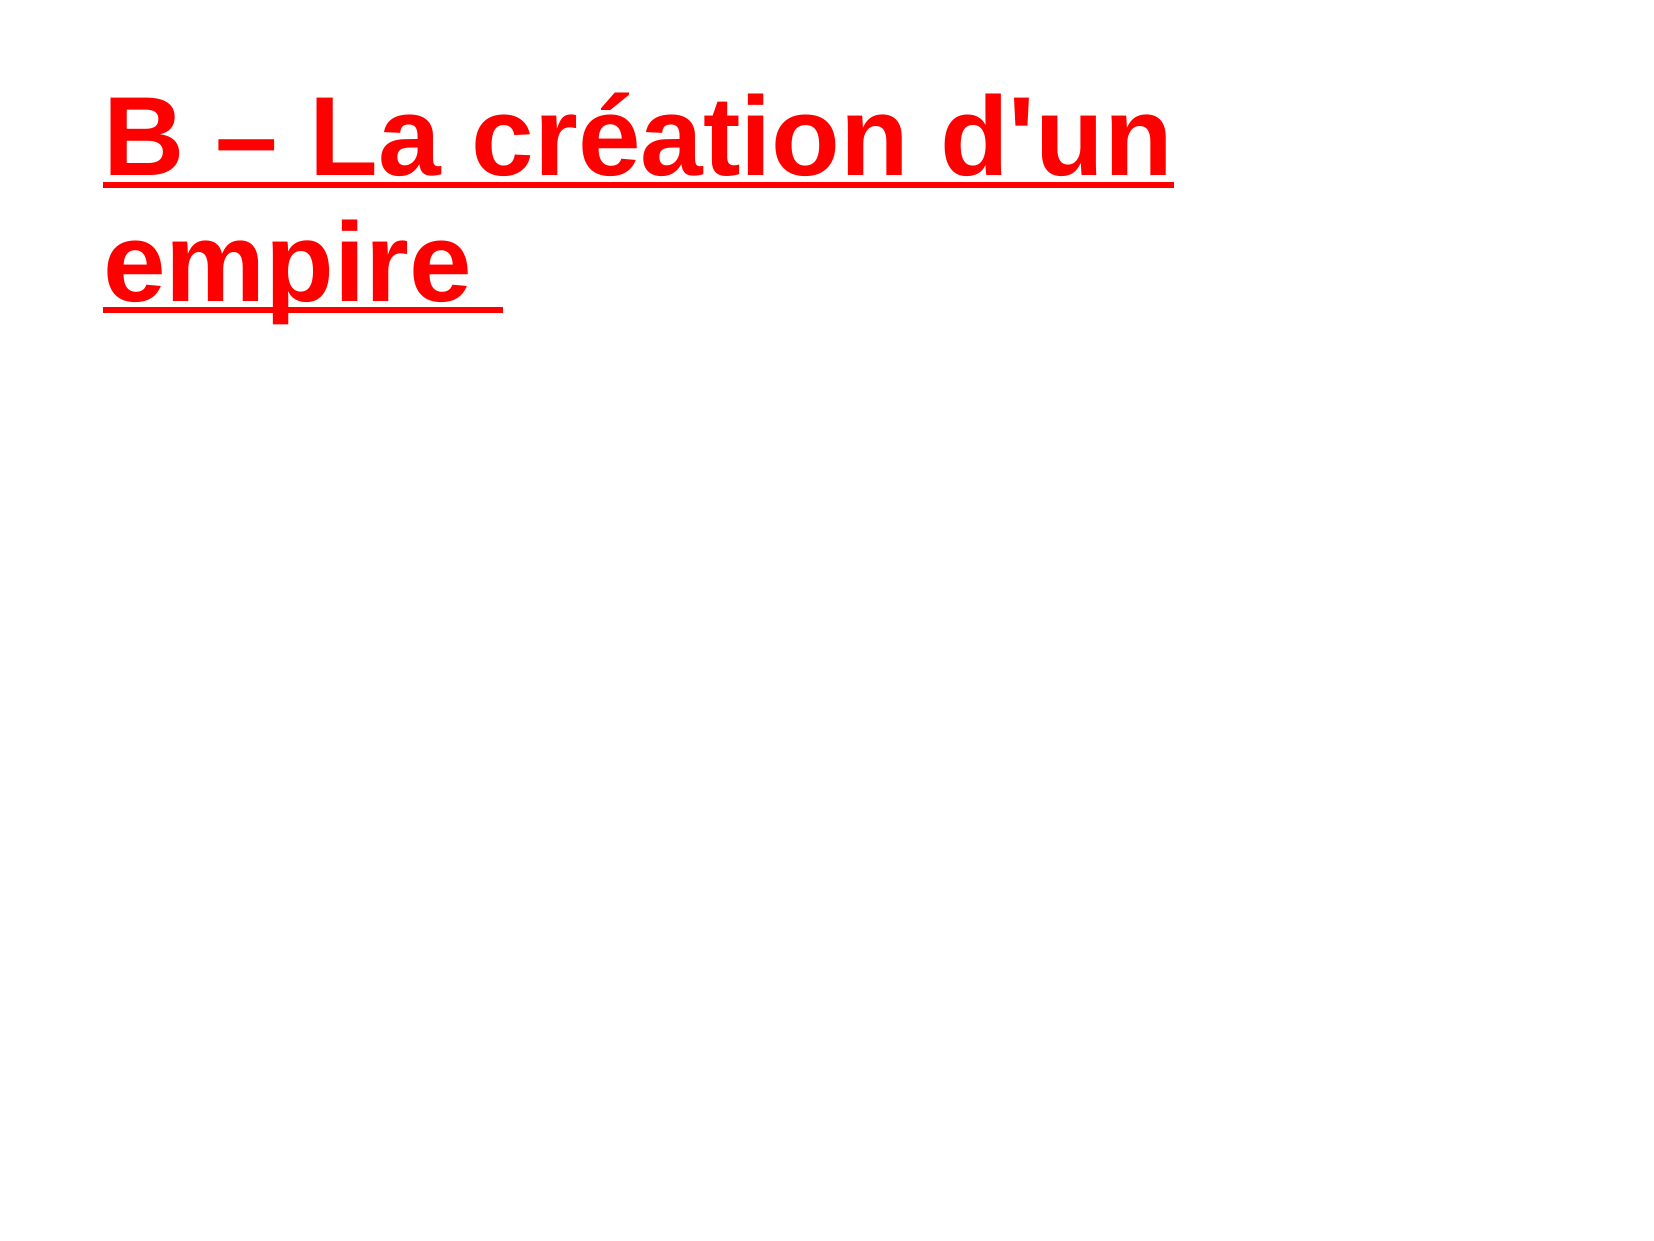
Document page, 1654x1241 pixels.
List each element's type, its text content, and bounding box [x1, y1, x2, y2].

title [82, 49, 1571, 257]
text_box B – La création d'un empire [88, 66, 1565, 333]
